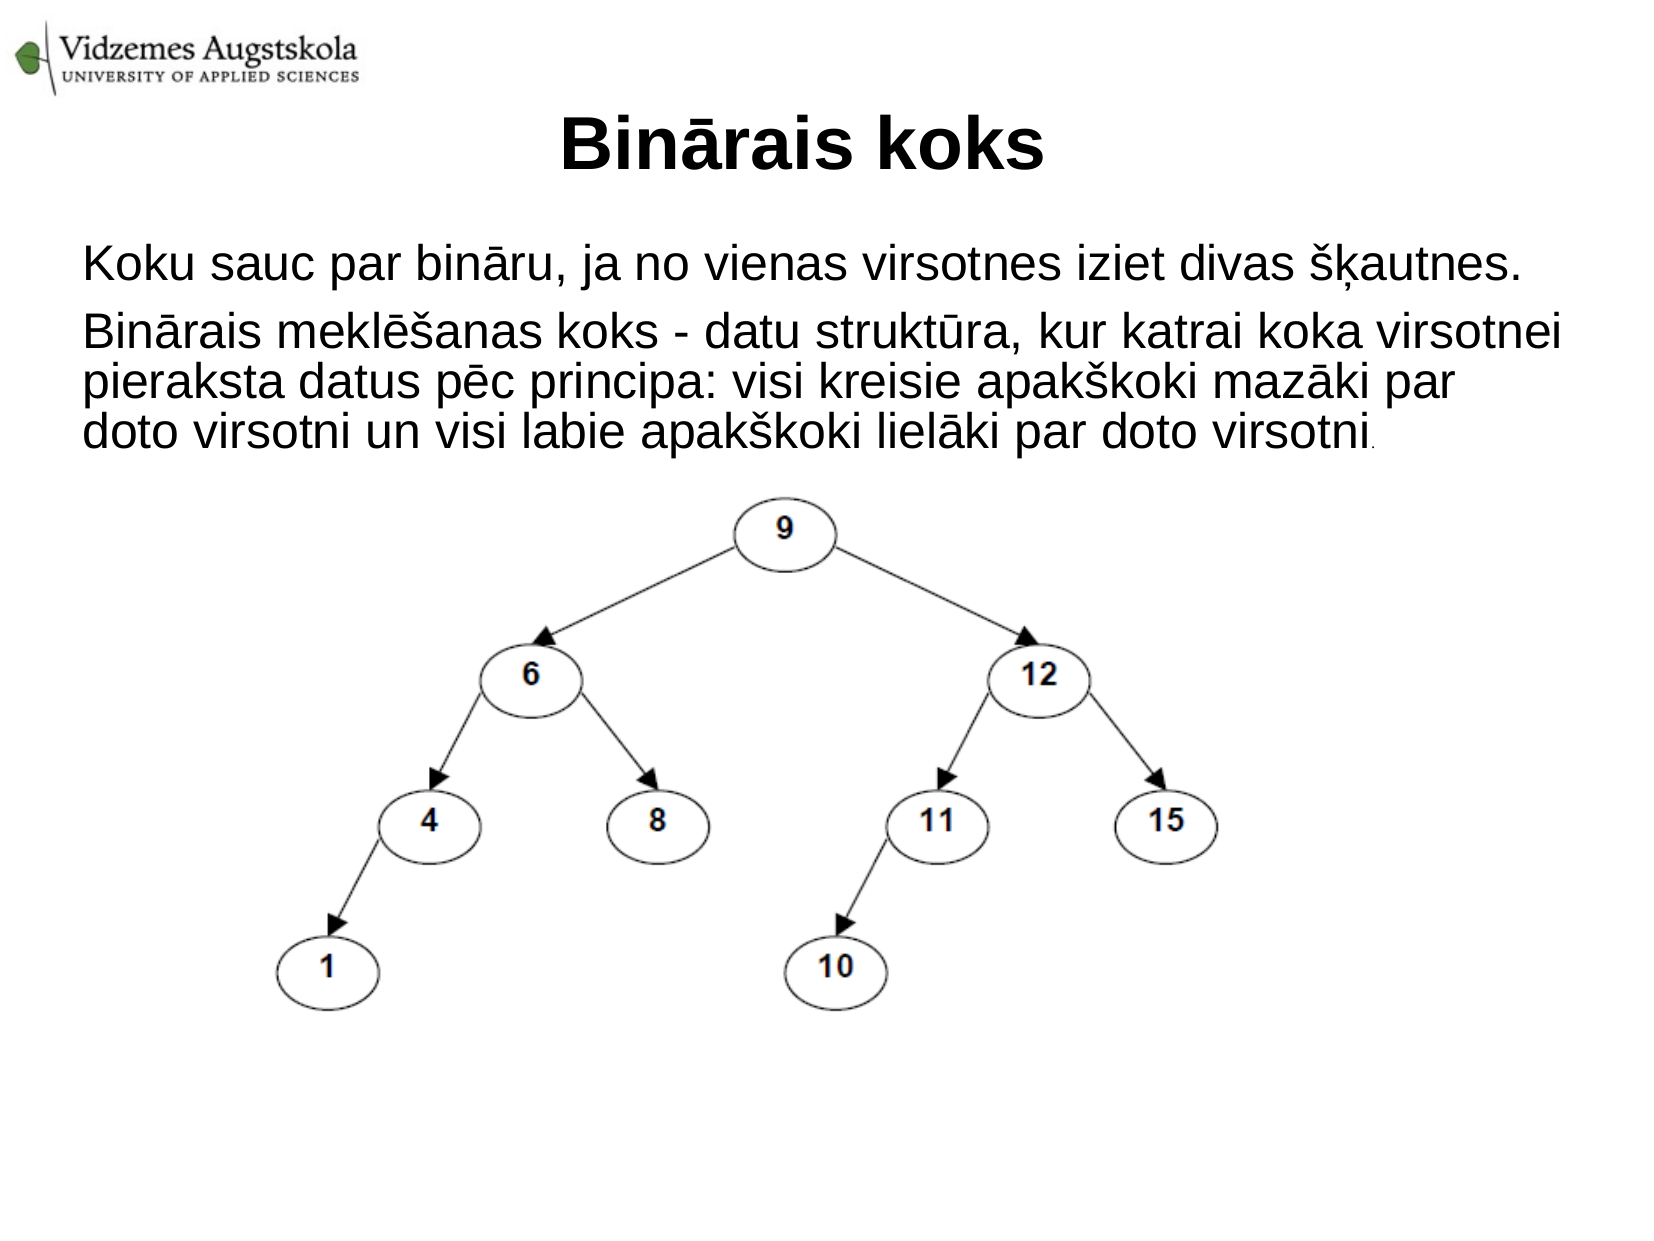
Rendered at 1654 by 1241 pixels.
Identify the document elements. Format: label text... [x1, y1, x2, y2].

title Binārais koks [94, 103, 1512, 188]
picture [265, 484, 1243, 1075]
picture [5, 2, 368, 113]
list Koku sauc par bināru, ja no vienas virsotnes iziet divas šķautnes. Binārais meklēšanas koks - datu struktūra, kur katrai koka virsotnei pieraksta datus pēc principa: visi kreisie apakškoki mazāki par doto virsotni un visi labie apakškoki lielāki par doto virsotni. [82, 236, 1569, 1107]
